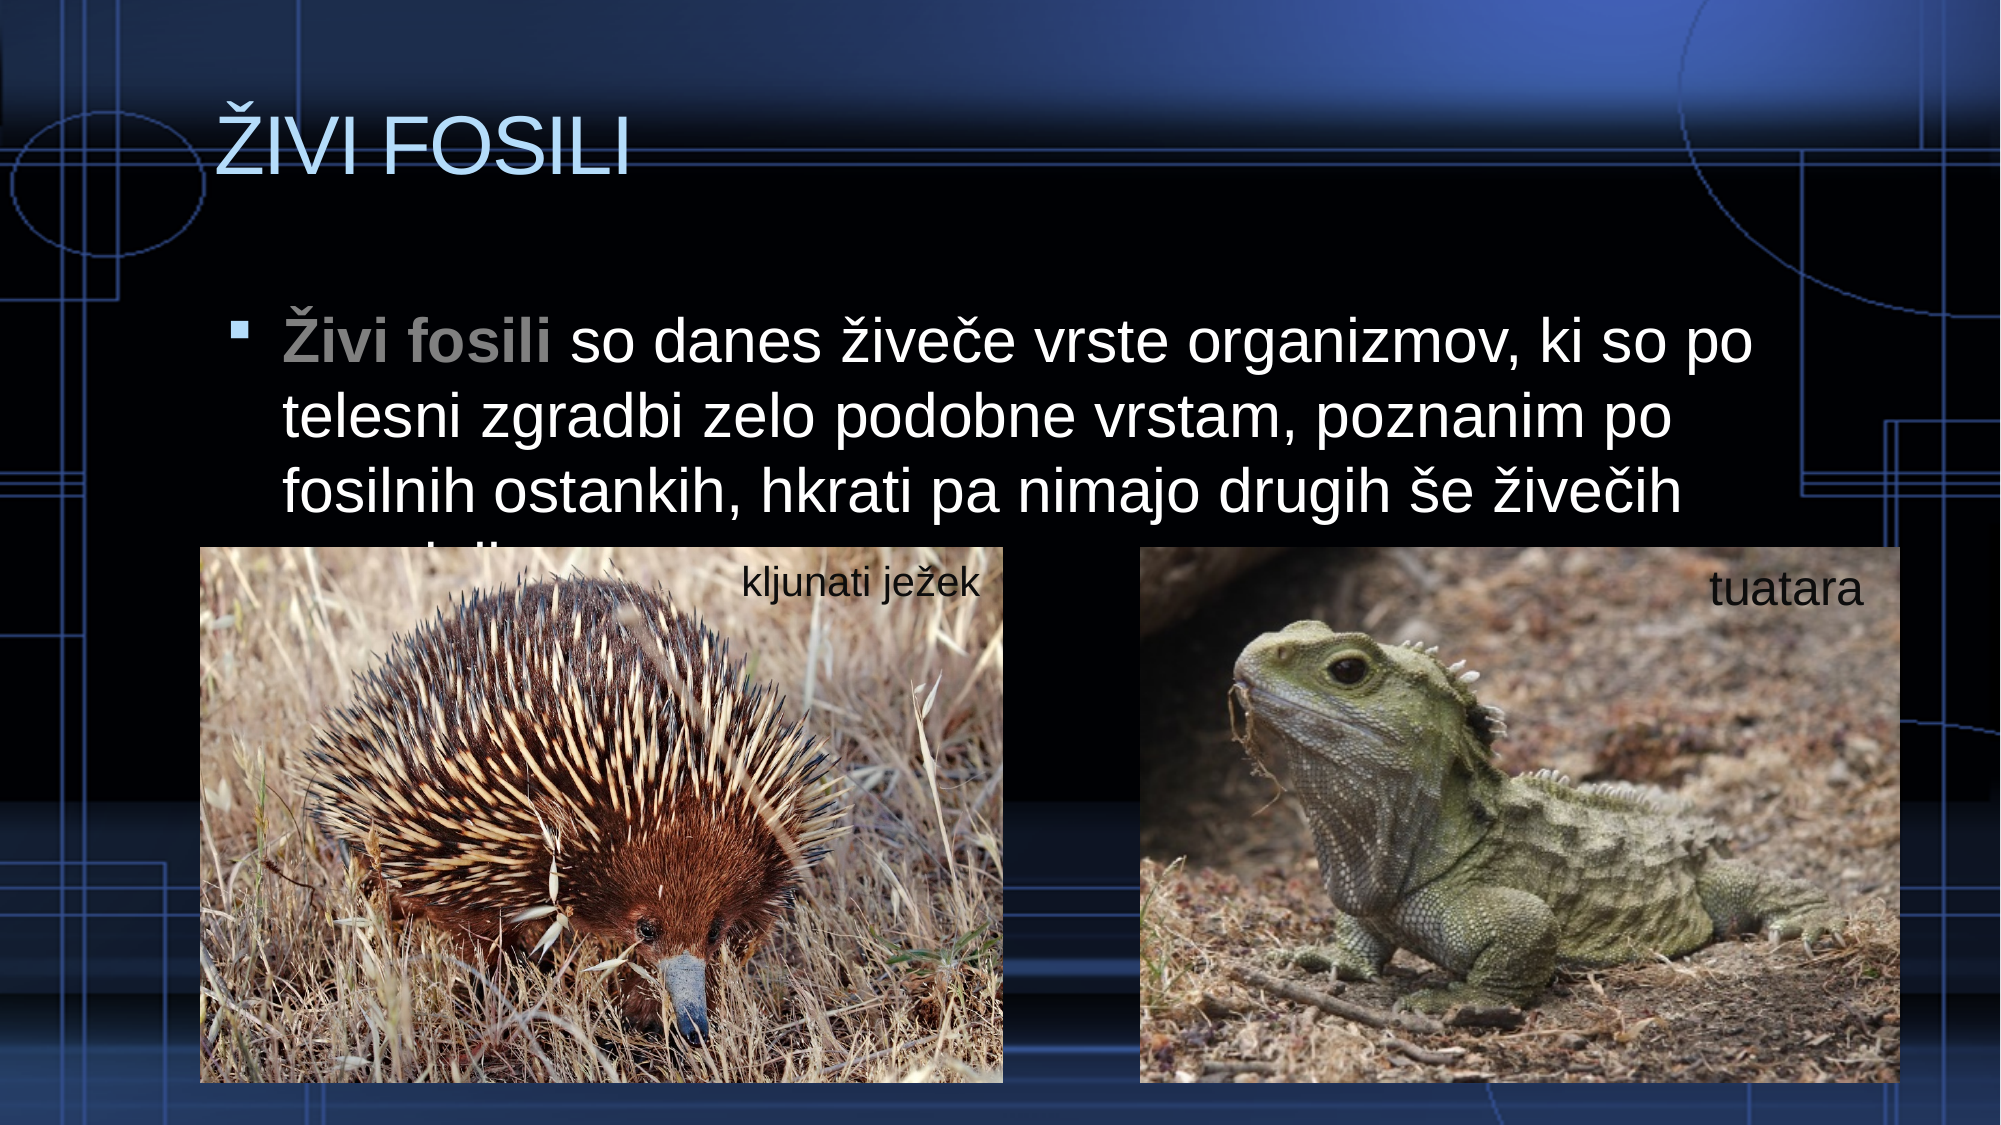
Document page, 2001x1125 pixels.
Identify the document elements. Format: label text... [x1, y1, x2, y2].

picture [0, 0, 2001, 1125]
text_box kljunati ježek [601, 547, 1121, 613]
list Živi fosili so danes živeče vrste organizmov, ki so po telesni zgradbi zelo podobne vrstam, poznanim po fosilnih ostankih, hkrati pa nimajo drugih še živečih sorodnikov [200, 292, 1900, 1043]
title ŽIVI FOSILI [200, 84, 1900, 235]
text_box tuatara [1586, 547, 1988, 623]
